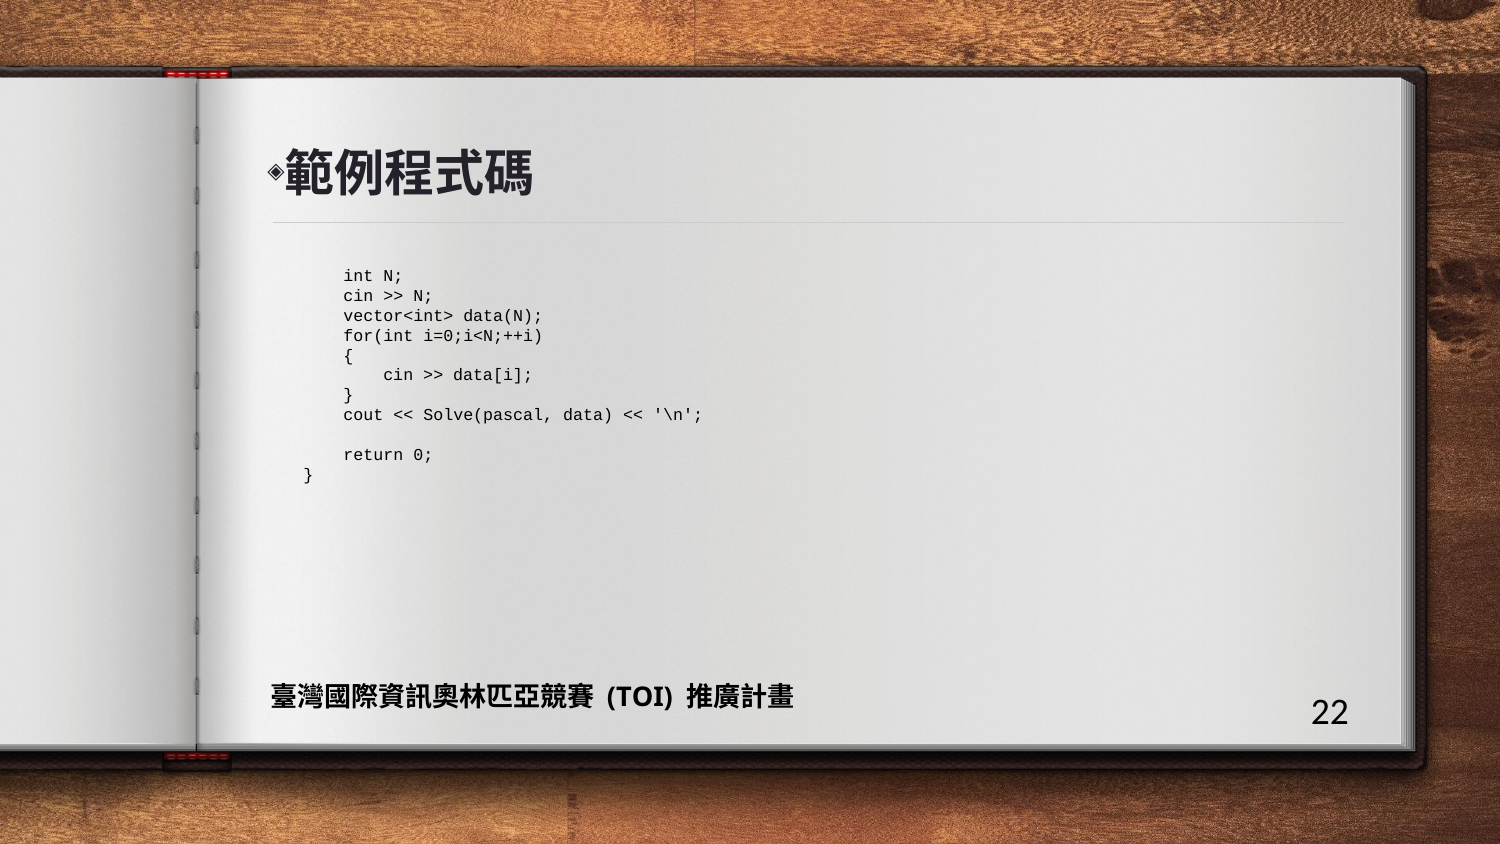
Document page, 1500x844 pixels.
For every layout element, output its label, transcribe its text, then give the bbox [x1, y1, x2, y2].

text_box int N; cin >> N; vector<int> data(N); for(int i=0;i<N;++i) { cin >> data[i]; } cout << Solve(pascal, data) << '\n'; return 0; } [288, 256, 1341, 495]
text_box [1295, 672, 1386, 737]
list 範例程式碼 [252, 126, 1194, 226]
